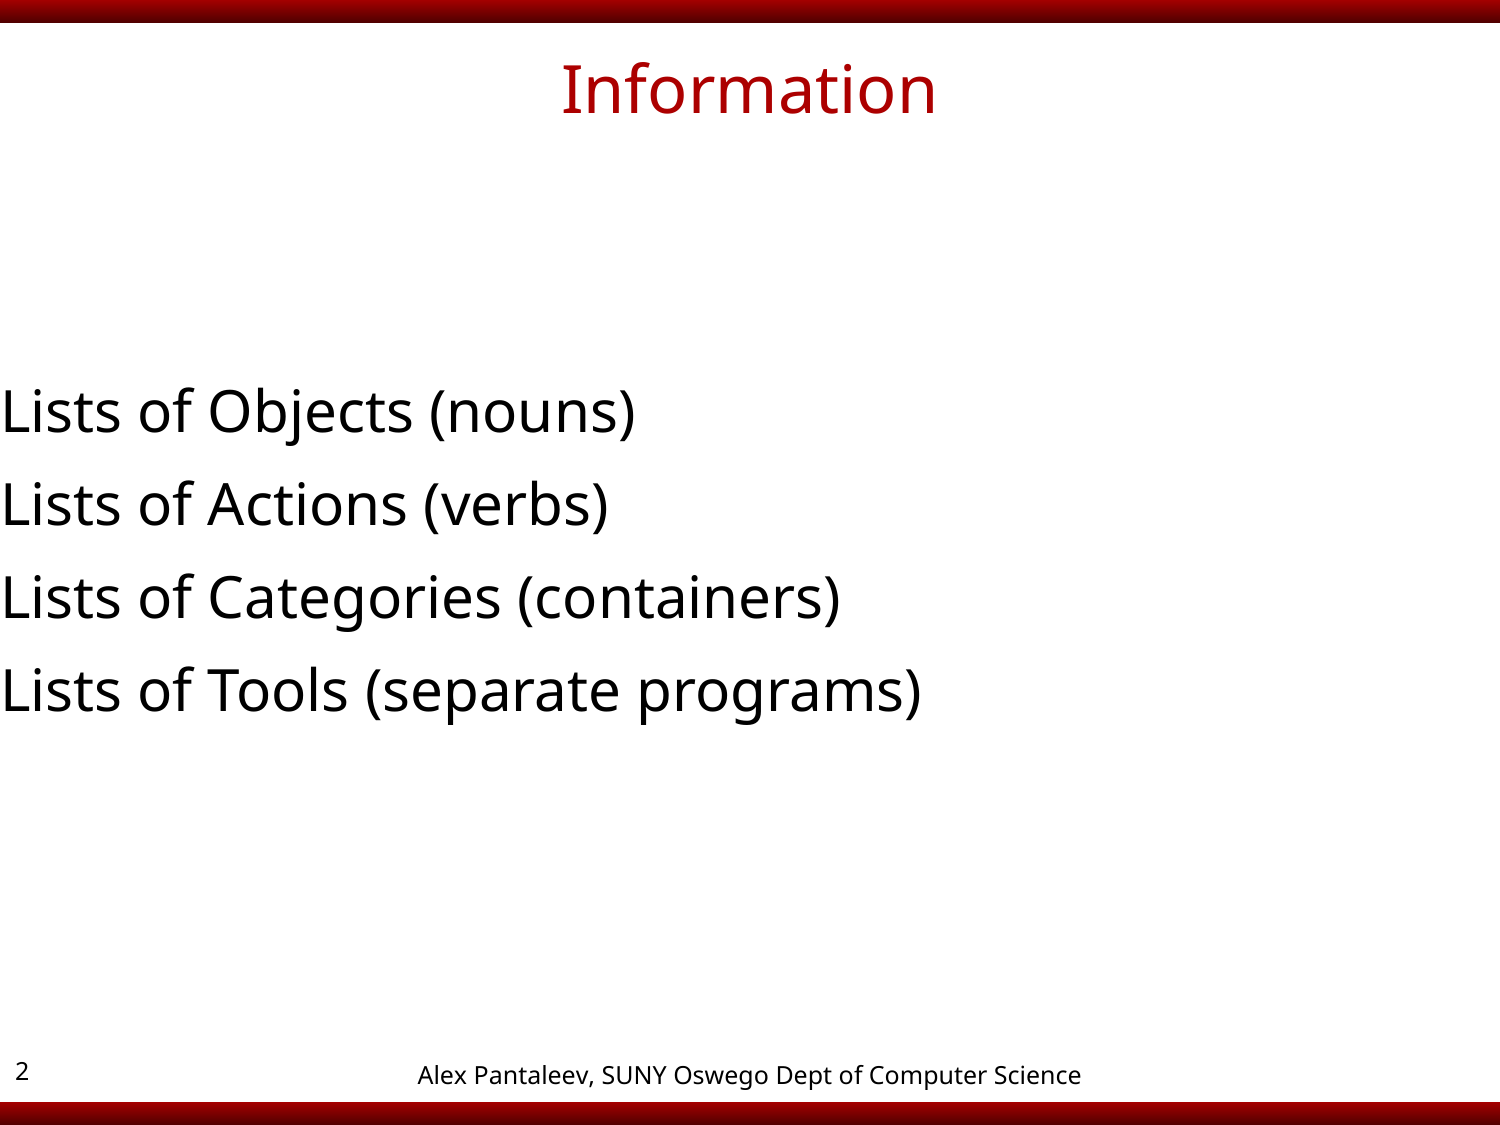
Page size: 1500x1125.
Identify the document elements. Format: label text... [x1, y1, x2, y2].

title Information [0, 24, 1500, 150]
list Lists of Objects (nouns) Lists of Actions (verbs) Lists of Categories (containers) Lists of Tools (separate programs) [0, 375, 1476, 1086]
